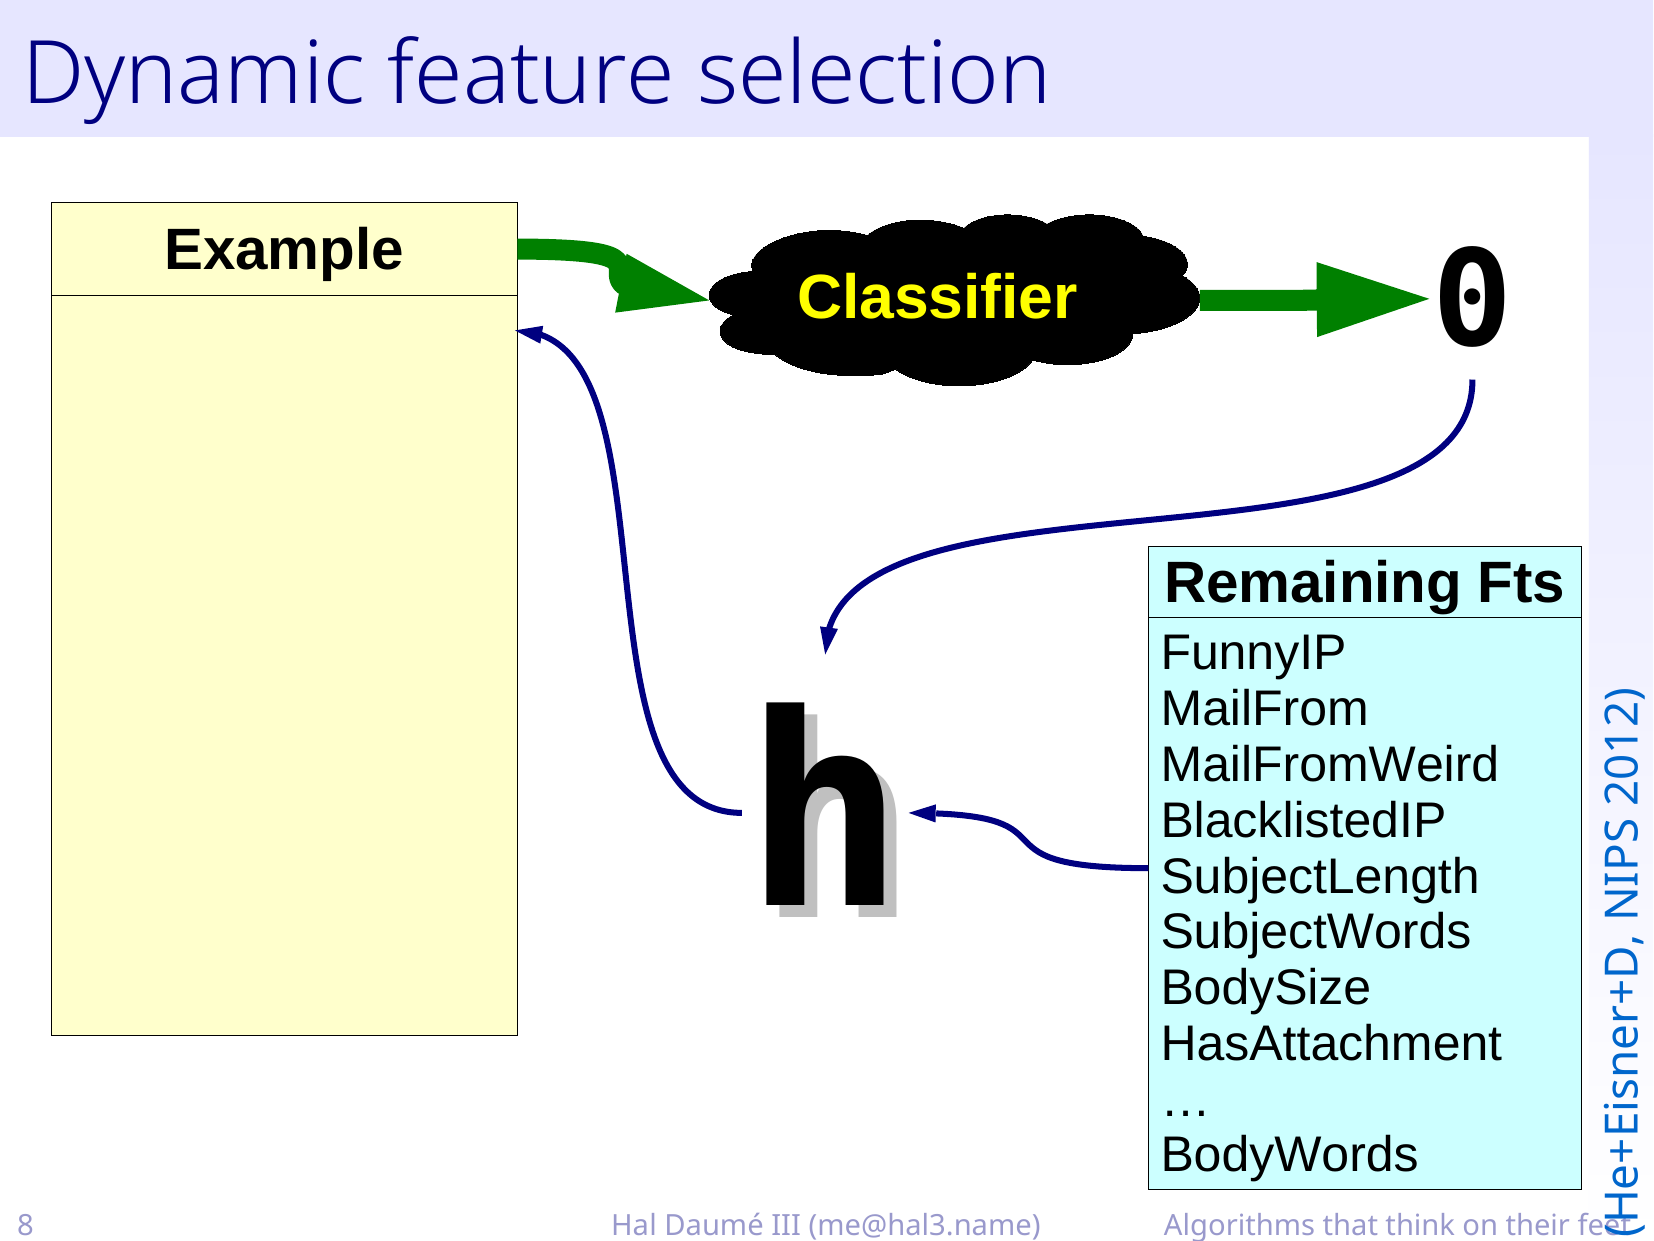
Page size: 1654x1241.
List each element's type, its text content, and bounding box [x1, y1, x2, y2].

text_box Example [51, 202, 518, 296]
text_box h [741, 654, 909, 972]
title Dynamic feature selection [22, 8, 1639, 131]
text_box (He+Eisner+D, NIPS 2012) [1585, 694, 1648, 1241]
text_box 0 [1429, 218, 1516, 380]
text_box Remaining Fts [1148, 546, 1582, 618]
text_box FunnyIP MailFrom MailFromWeird BlacklistedIP SubjectLength SubjectWords BodySize HasAttachment … BodyWords [1148, 618, 1582, 1190]
text_box [51, 296, 518, 1036]
text_box Classifier [709, 214, 1199, 386]
